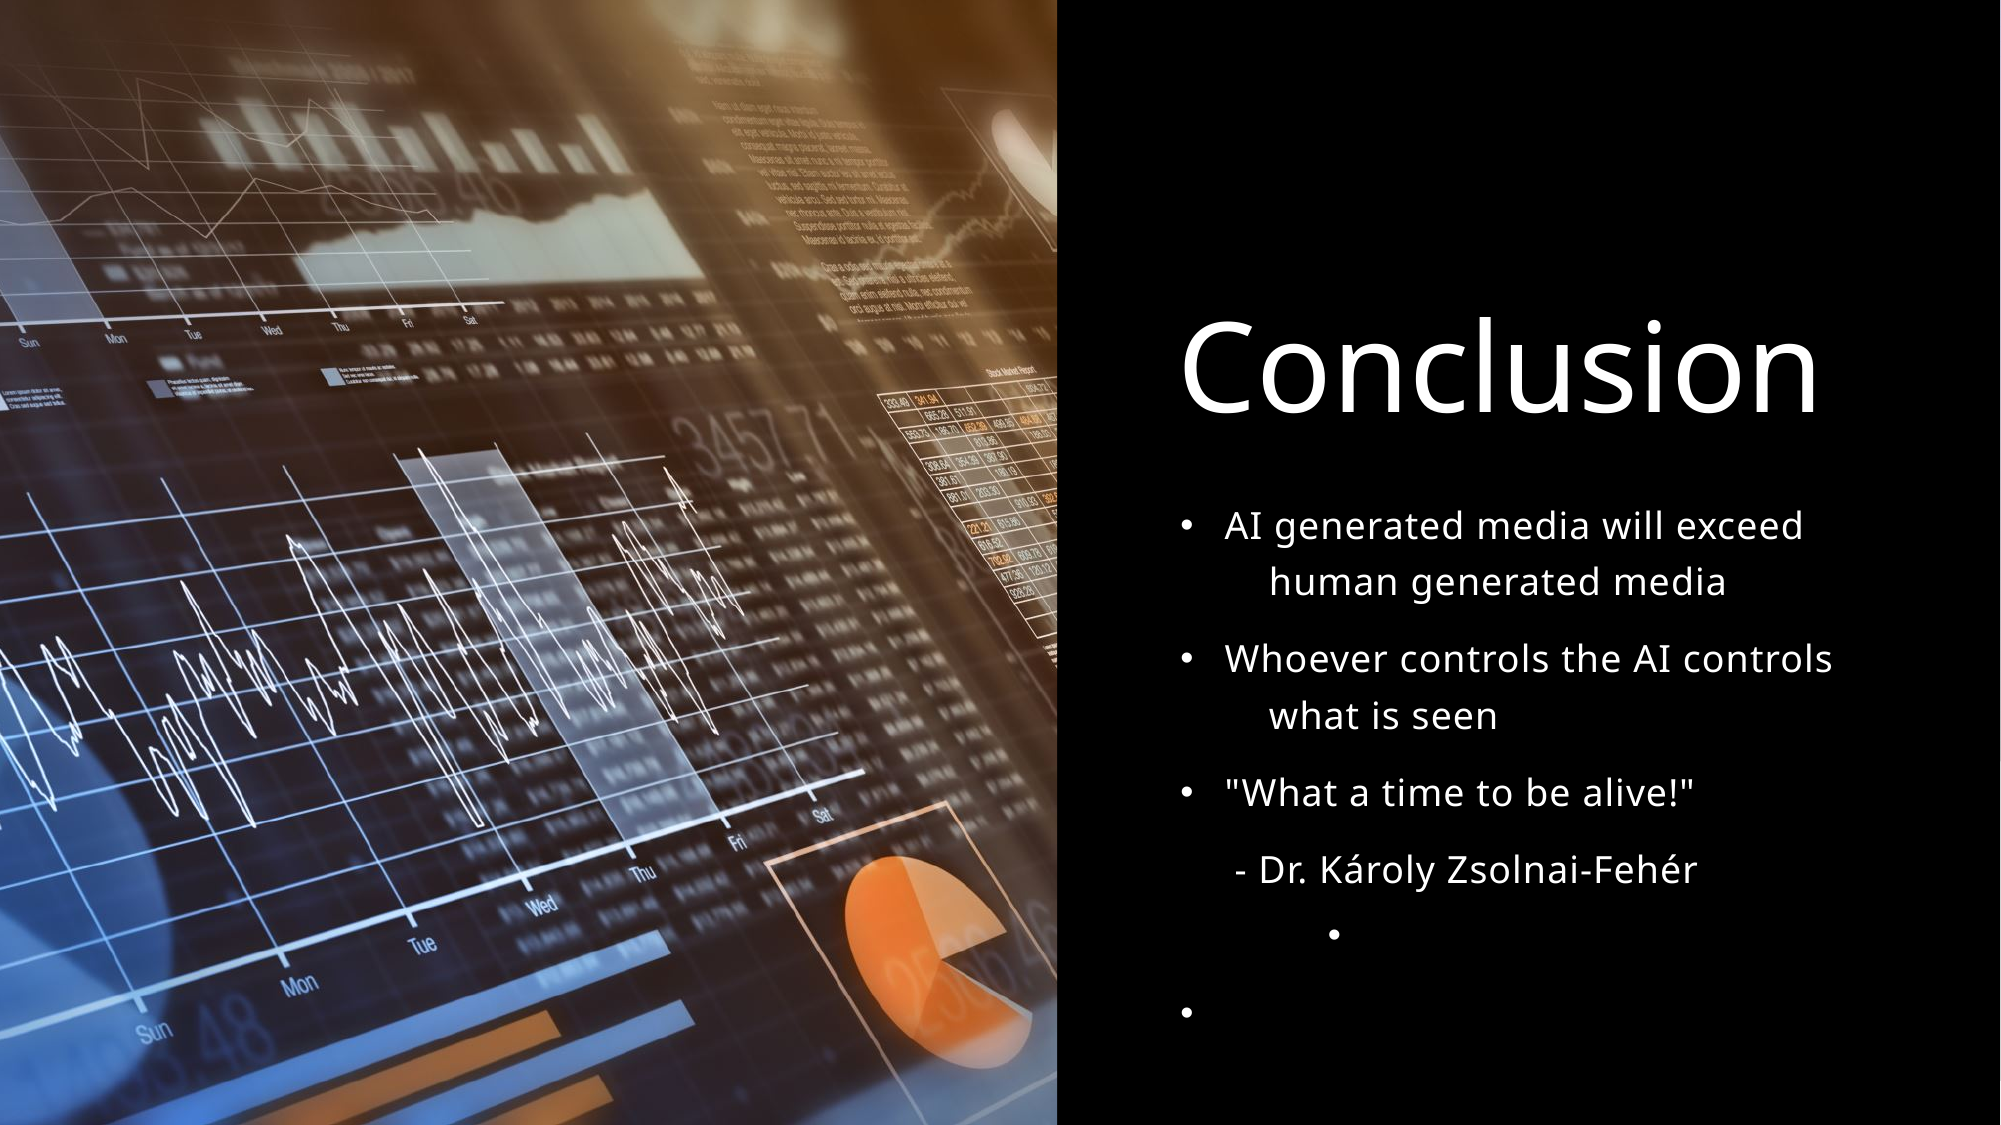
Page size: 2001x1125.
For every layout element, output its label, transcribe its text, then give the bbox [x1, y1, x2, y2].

list AI generated media will exceed human generated media Whoever controls the AI controls what is seen "What a time to be alive!" - Dr. Károly Zsolnai-Fehér [1165, 483, 1910, 1035]
title Conclusion [1162, 88, 1910, 448]
picture [0, 0, 1058, 1125]
text_box [1058, 0, 2000, 1125]
